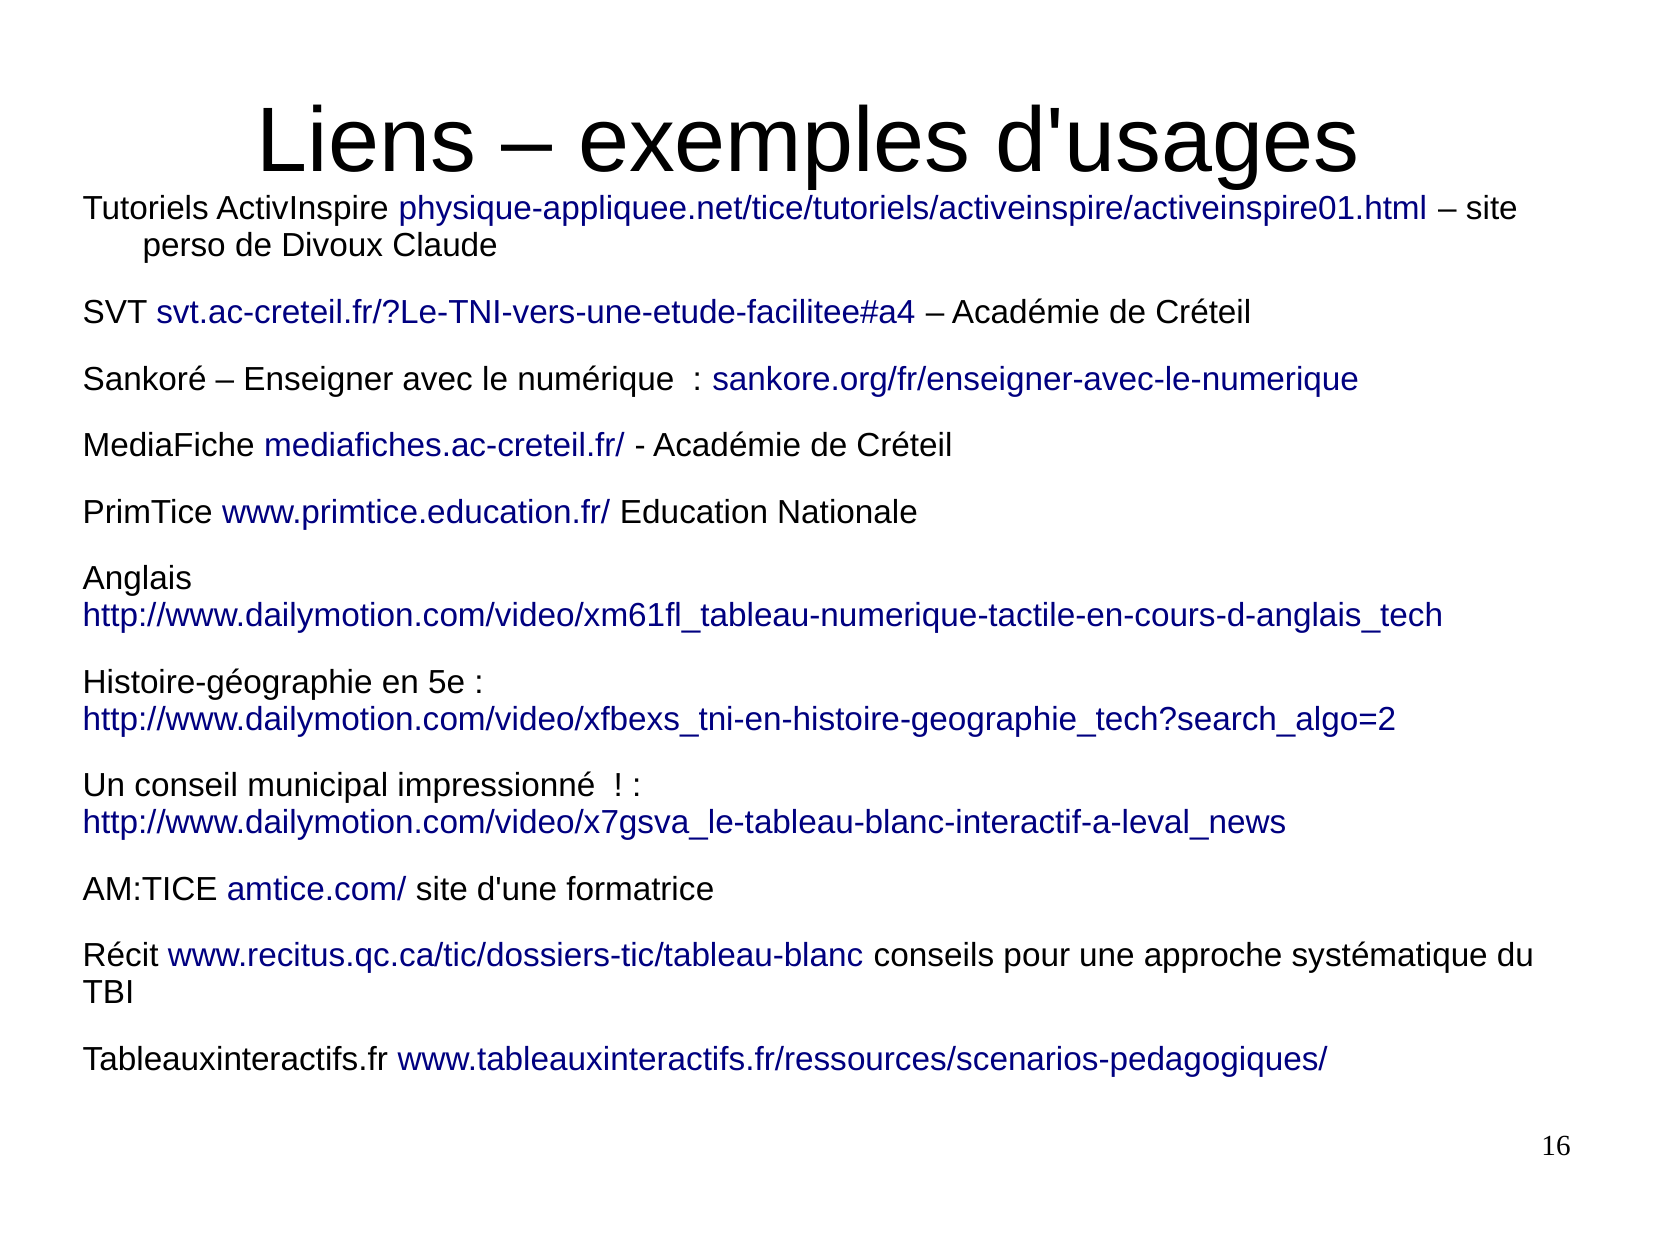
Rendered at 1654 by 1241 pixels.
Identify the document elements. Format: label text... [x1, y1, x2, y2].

list Tutoriels ActivInspire physique-appliquee.net/tice/tutoriels/activeinspire/activeinspire01.html – site perso de Divoux Claude SVT svt.ac-creteil.fr/?Le-TNI-vers-une-etude-facilitee#a4 – Académie de Créteil Sankoré – Enseigner avec le numérique : sankore.org/fr/enseigner-avec-le-numerique MediaFiche mediafiches.ac-creteil.fr/ - Académie de Créteil PrimTice www.primtice.education.fr/ Education Nationale Anglais http://www.dailymotion.com/video/xm61fl_tableau-numerique-tactile-en-cours-d-anglais_tech Histoire-géographie en 5e : http://www.dailymotion.com/video/xfbexs_tni-en-histoire-geographie_tech?search_algo=2 Un conseil municipal impressionné ! : http://www.dailymotion.com/video/x7gsva_le-tableau-blanc-interactif-a-leval_news AM:TICE amtice.com/ site d'une formatrice Récit www.recitus.qc.ca/tic/dossiers-tic/tableau-blanc conseils pour une approche systématique du TBI Tableauxinteractifs.fr www.tableauxinteractifs.fr/ressources/scenarios-pedagogiques/ [82, 189, 1571, 1082]
title Liens – exemples d'usages [82, 88, 1536, 189]
